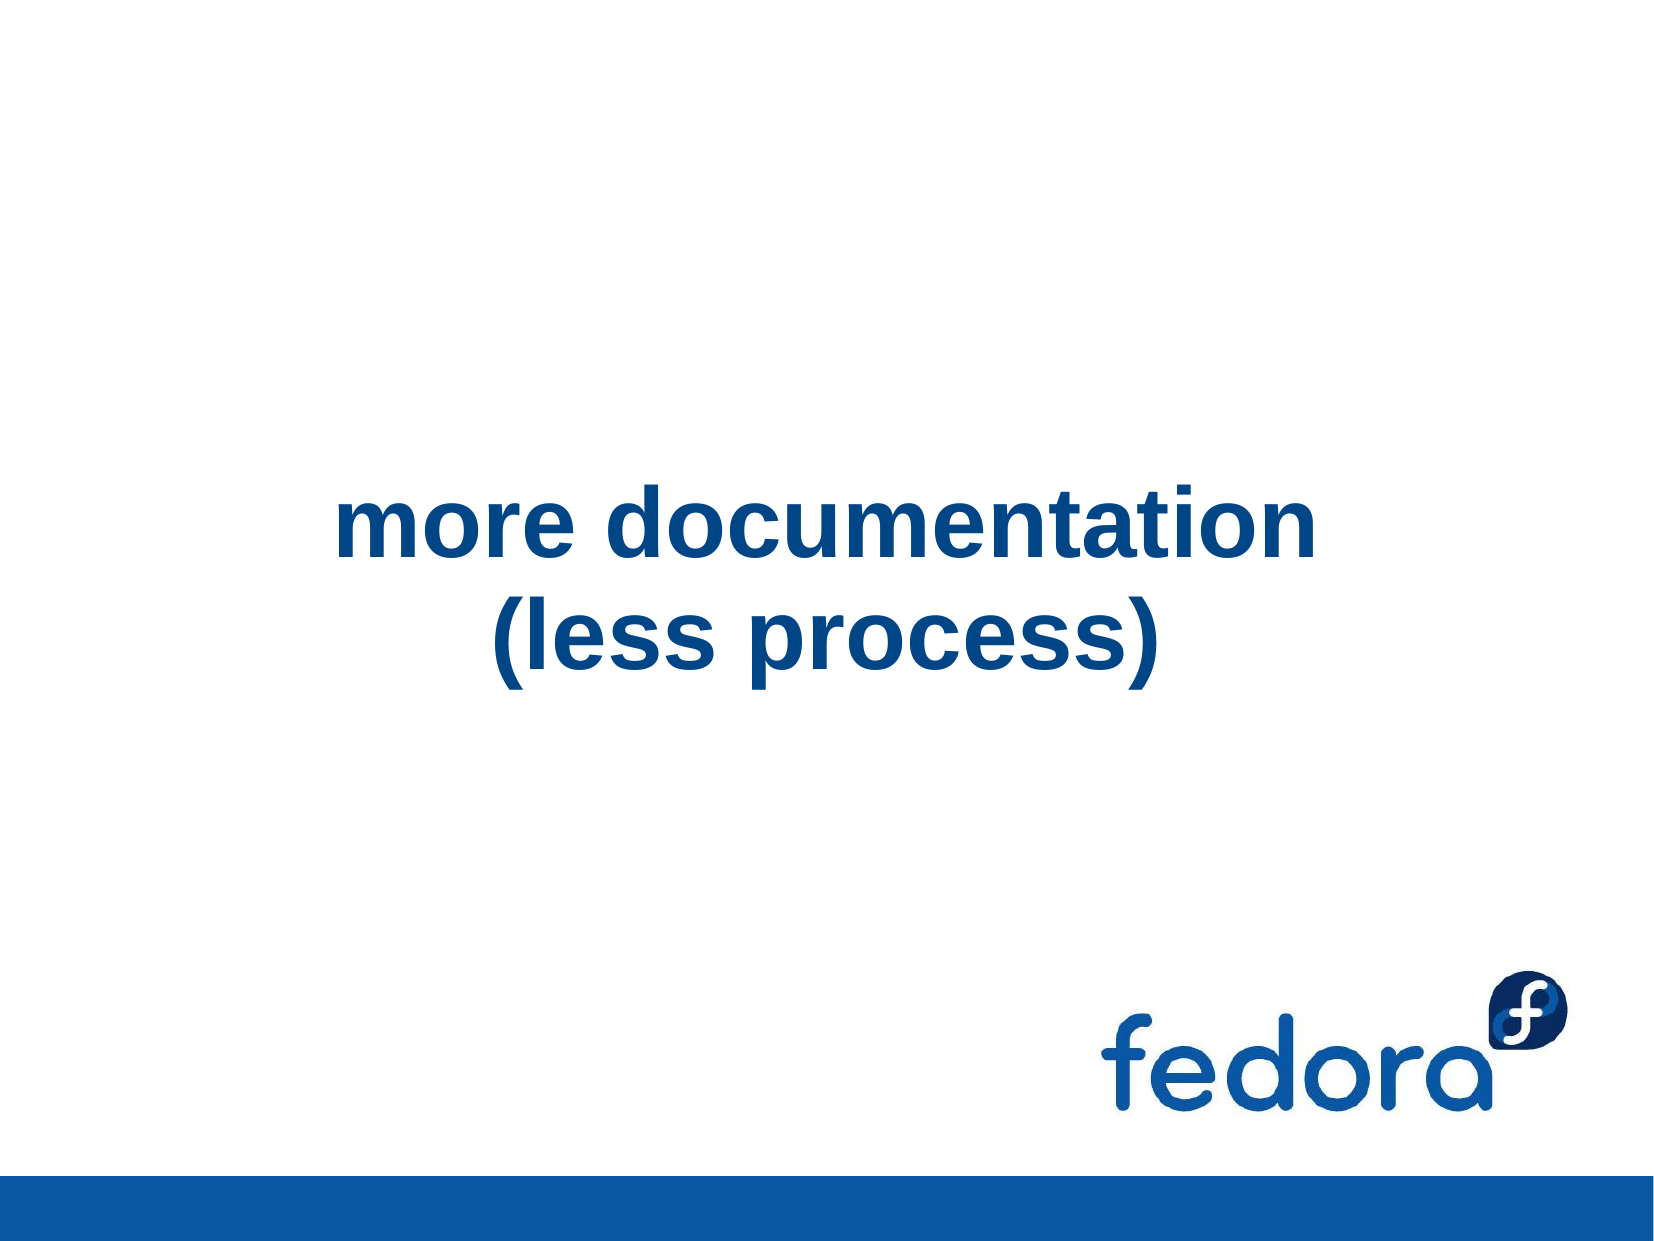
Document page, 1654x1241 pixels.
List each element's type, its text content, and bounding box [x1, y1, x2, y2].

picture [1087, 958, 1576, 1125]
title more documentation (less process) [82, 49, 1571, 1109]
picture [0, 1176, 1654, 1241]
